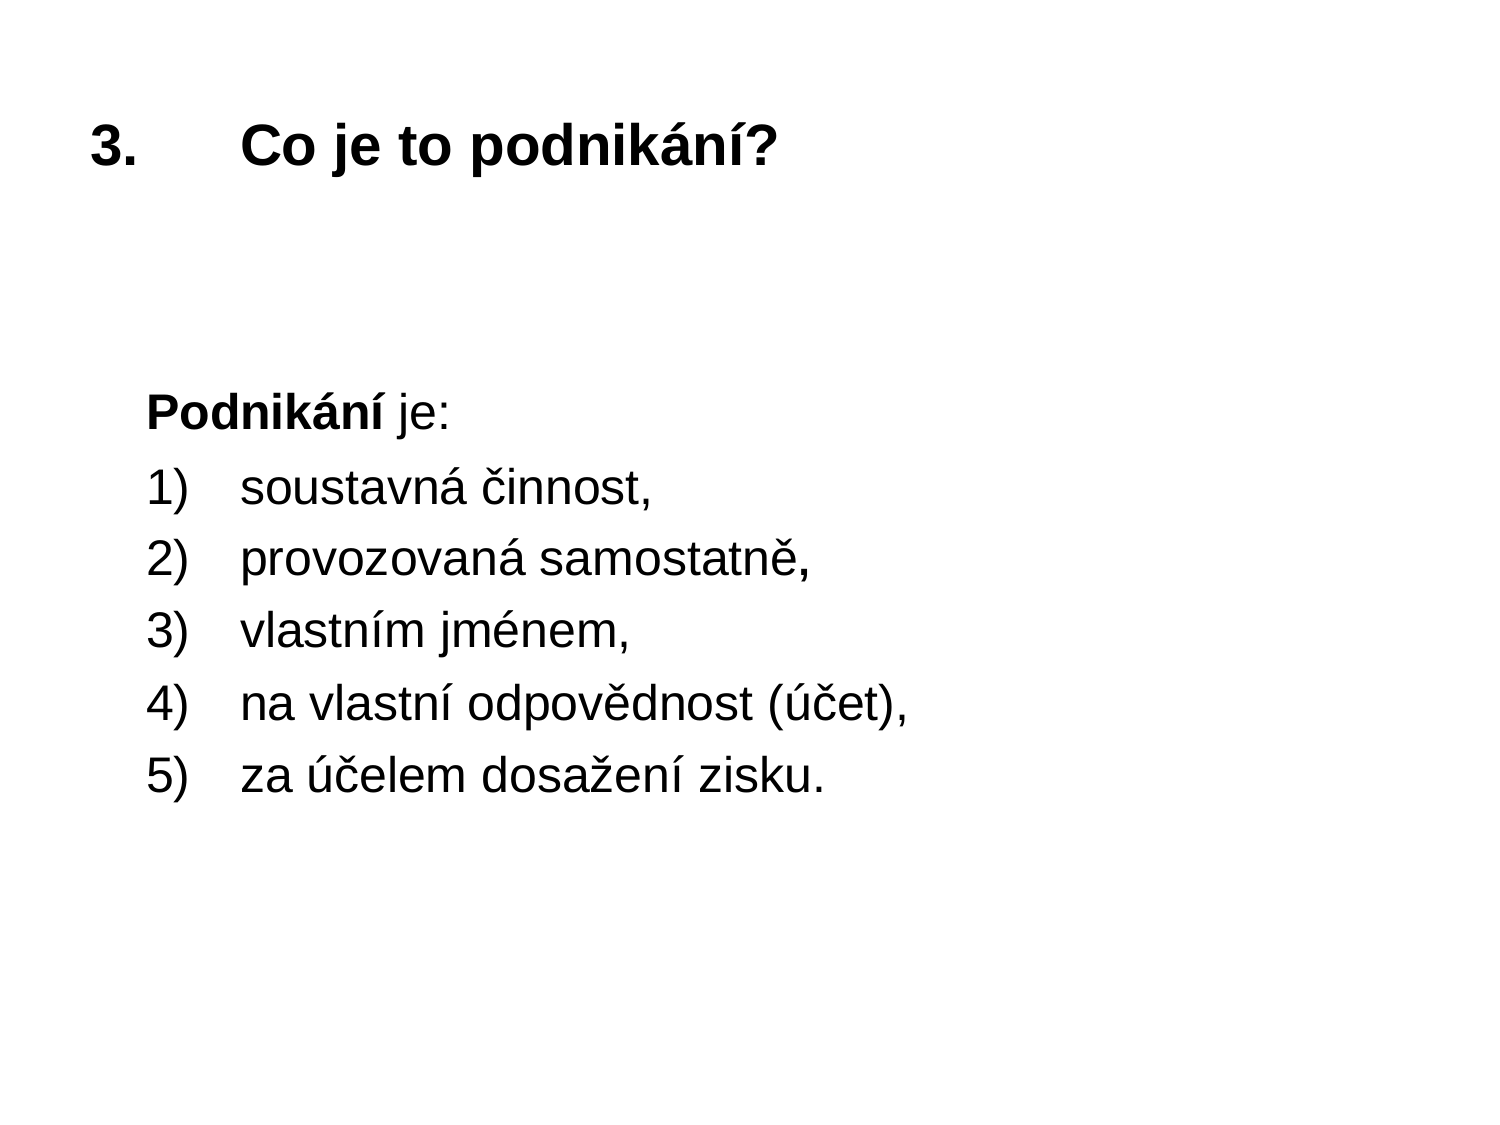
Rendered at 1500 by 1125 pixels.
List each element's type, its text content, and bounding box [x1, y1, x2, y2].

title 3. Co je to podnikání? [75, 45, 1426, 233]
list Podnikání je: 1) soustavná činnost, 2) provozovaná samostatně, 3) vlastním jménem, 4) na vlastní odpovědnost (účet), 5) za účelem dosažení zisku. [75, 262, 1426, 1006]
